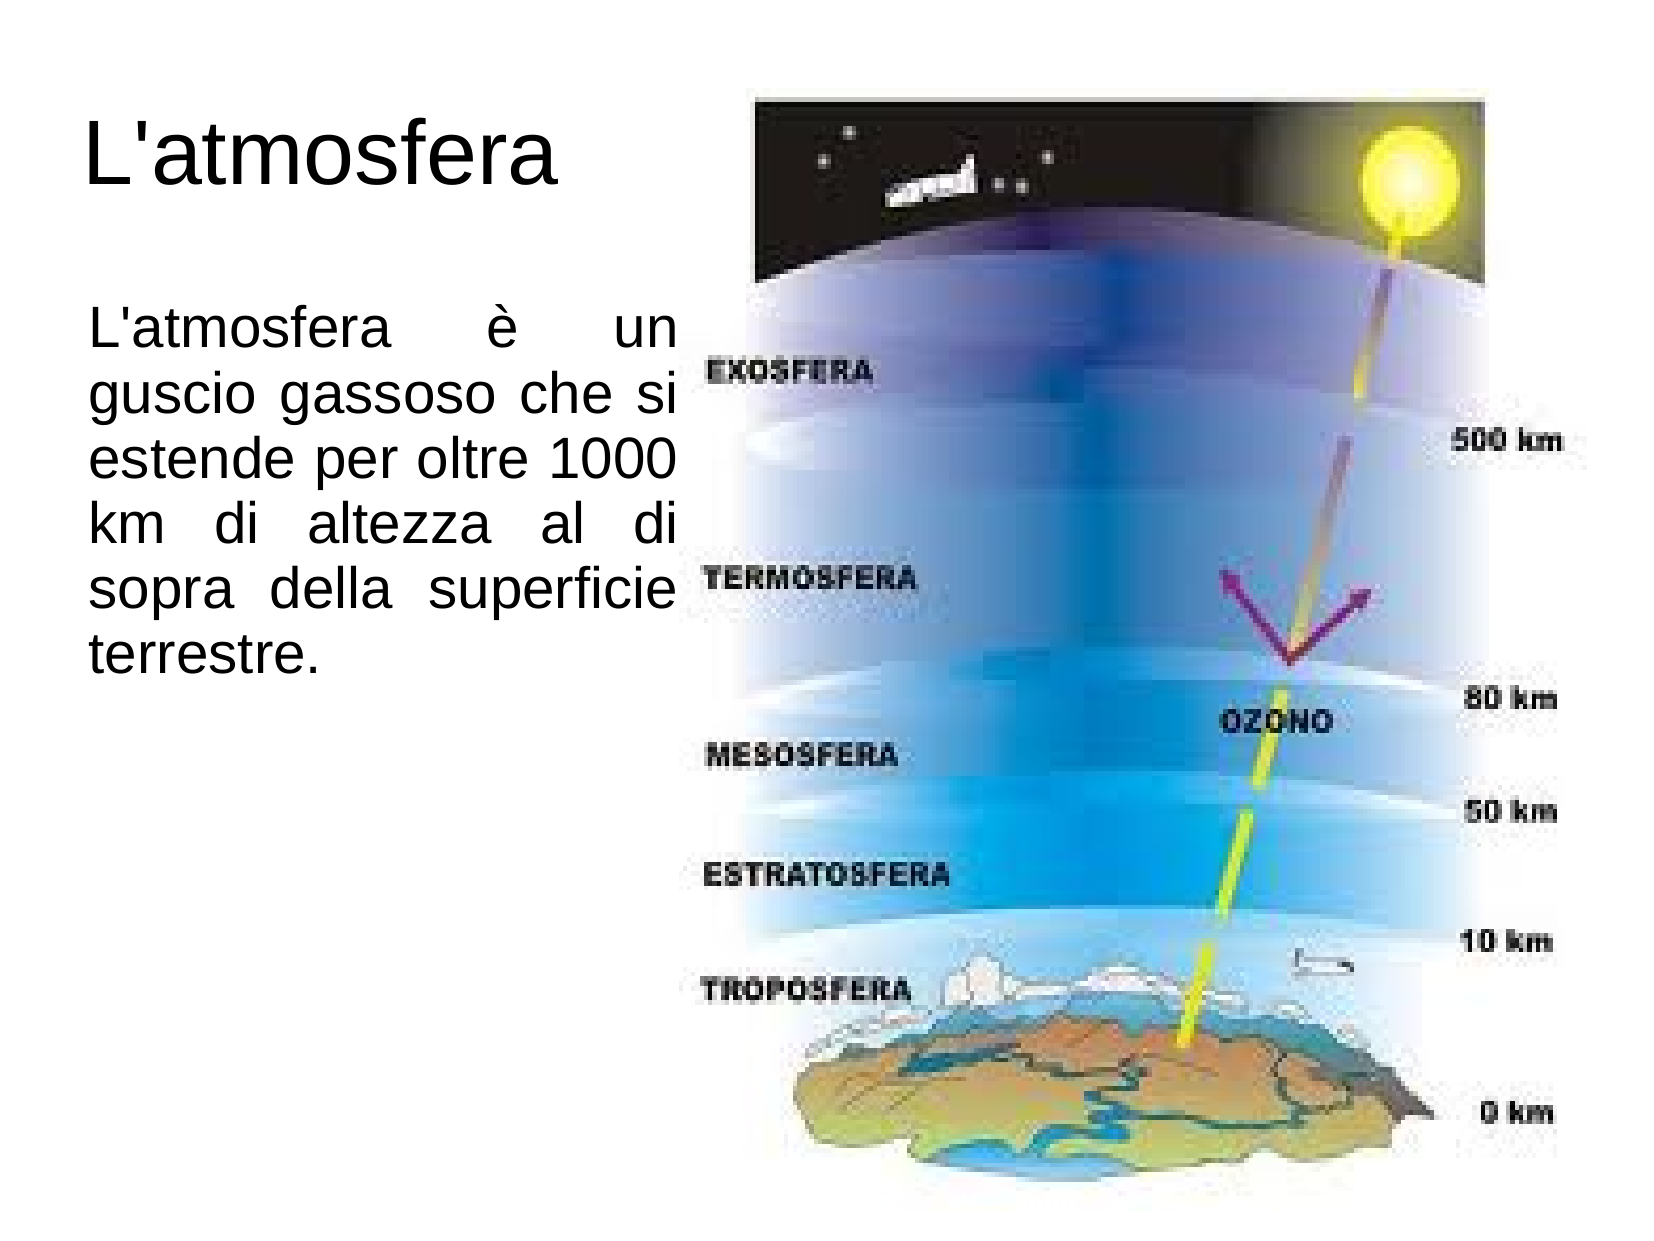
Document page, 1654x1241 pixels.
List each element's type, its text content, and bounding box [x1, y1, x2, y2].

list L'atmosfera è un guscio gassoso che si estende per oltre 1000 km di altezza al di sopra della superficie terrestre. [88, 295, 679, 1114]
title L'atmosfera [82, 49, 1571, 257]
picture [679, 88, 1587, 1211]
